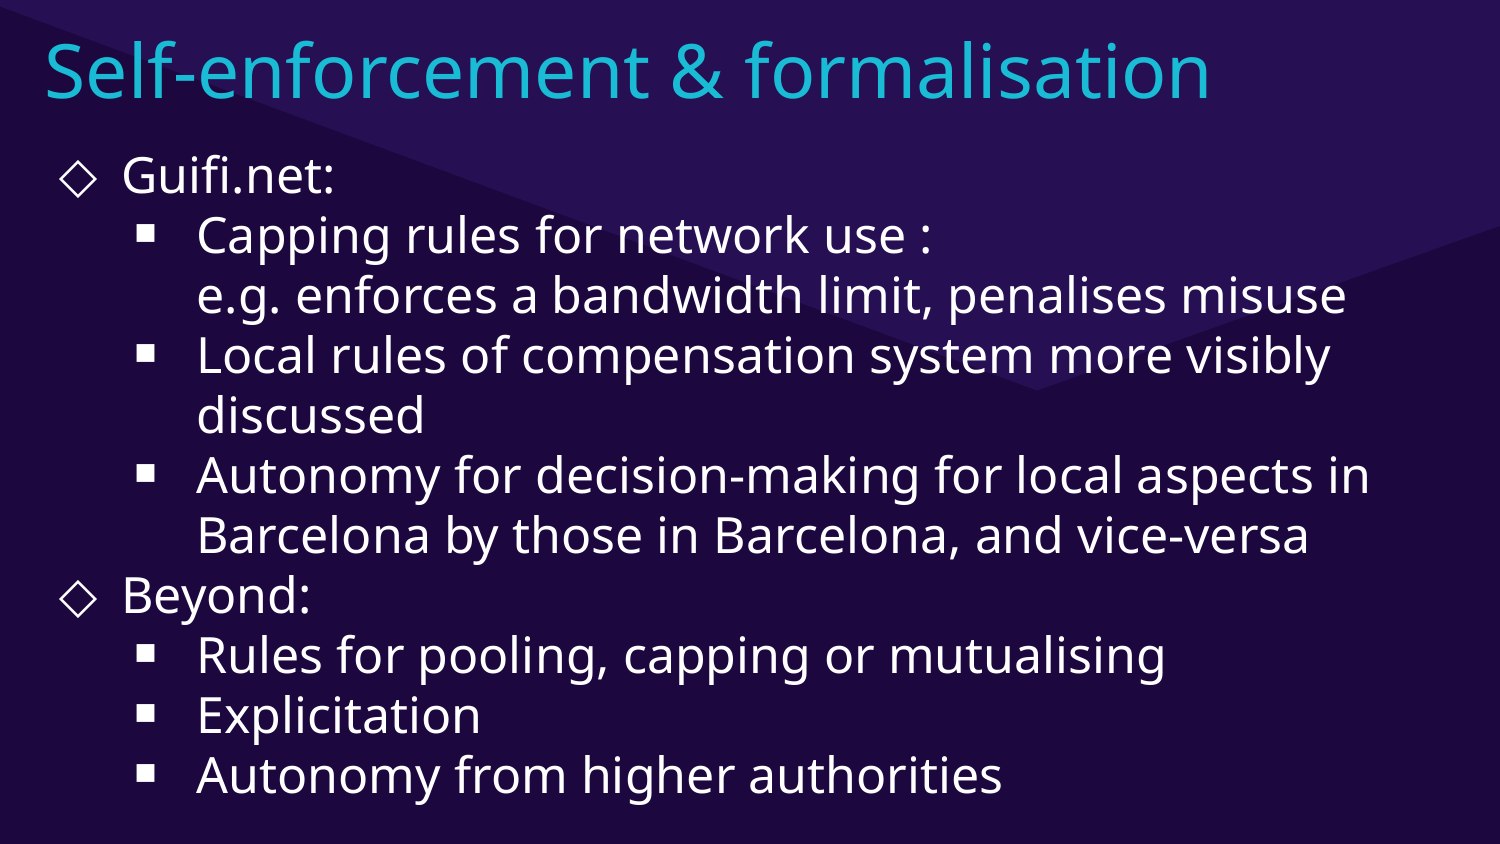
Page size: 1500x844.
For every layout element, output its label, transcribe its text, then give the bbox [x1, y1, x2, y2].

title Self-enforcement & formalisation [29, 22, 1500, 129]
list Guifi.net: Capping rules for network use : e.g. enforces a bandwidth limit, penalises misuse Local rules of compensation system more visibly discussed Autonomy for decision-making for local aspects in Barcelona by those in Barcelona, and vice-versa Beyond: Rules for pooling, capping or mutualising Explicitation Autonomy from higher authorities [31, 128, 1484, 777]
